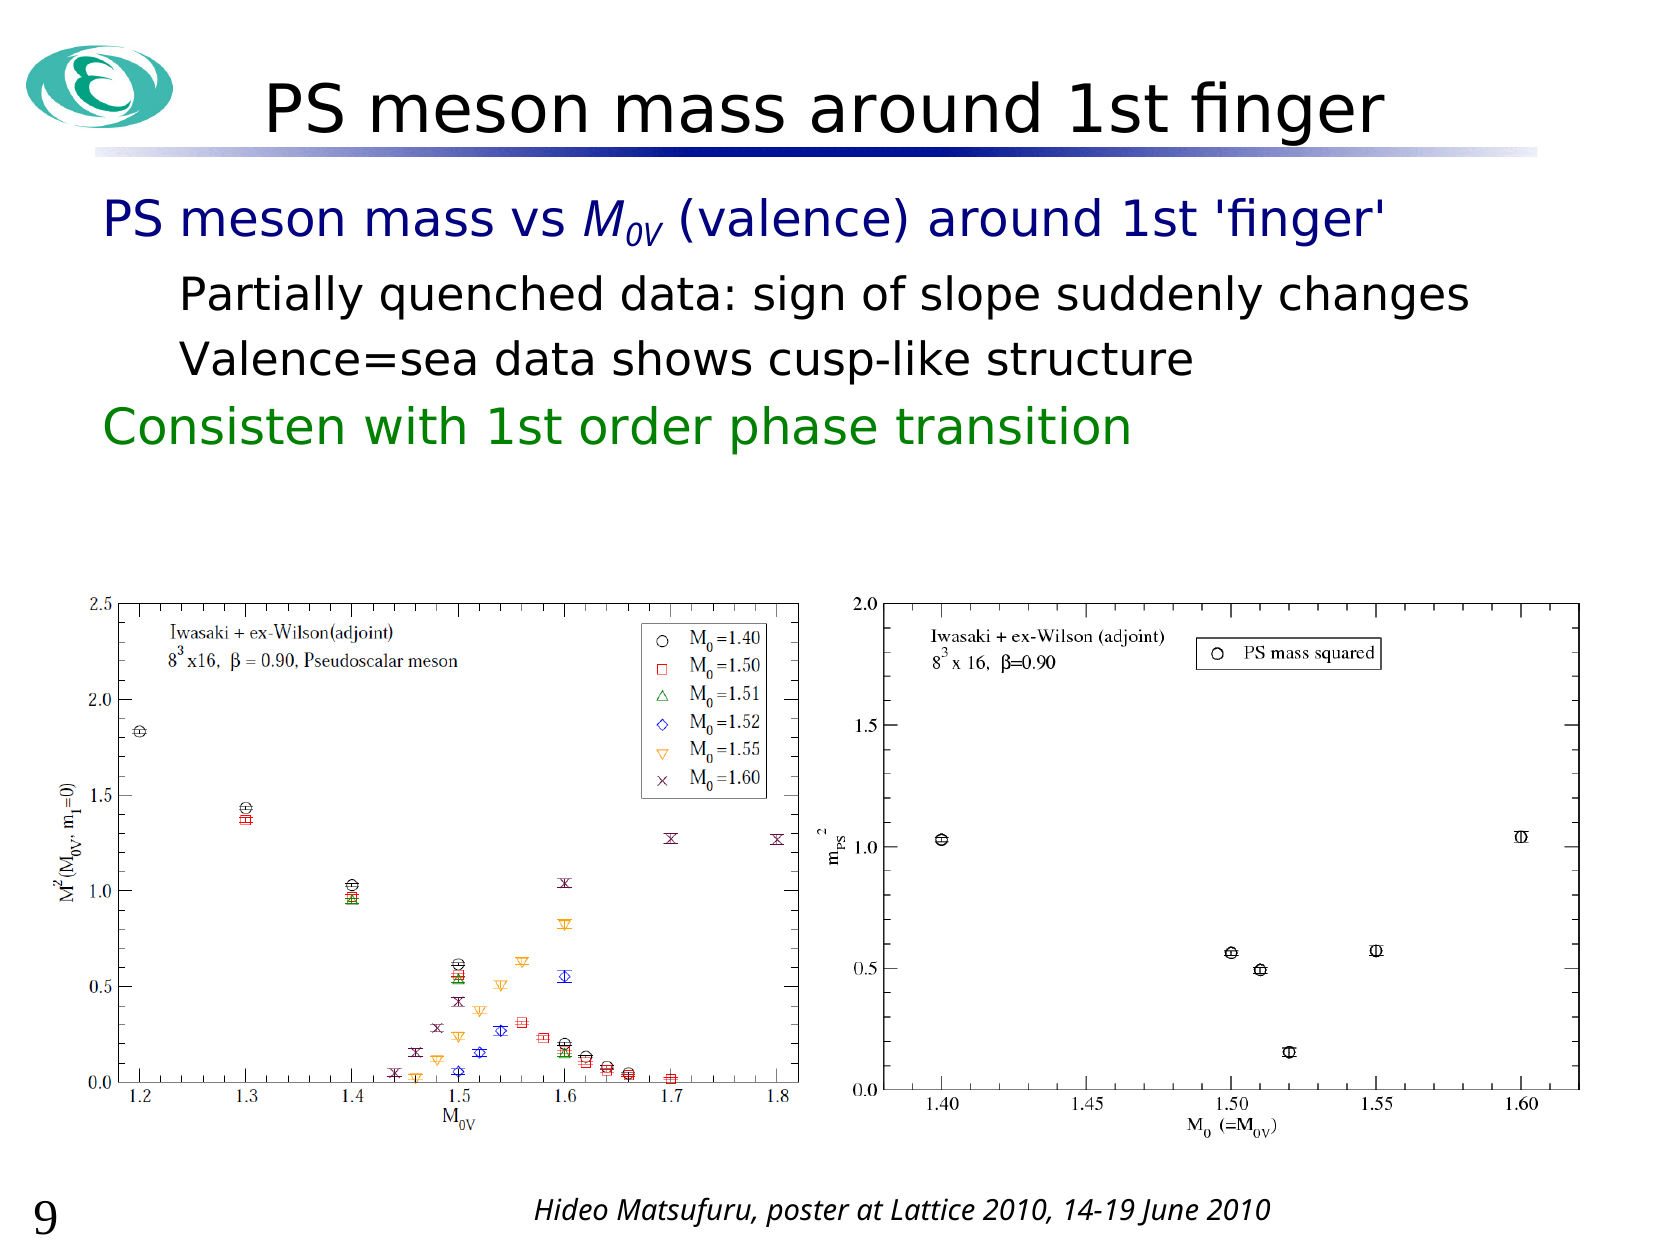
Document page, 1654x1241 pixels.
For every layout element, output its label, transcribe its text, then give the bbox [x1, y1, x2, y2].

picture [1450, 147, 1538, 157]
picture [95, 147, 201, 157]
picture [53, 591, 805, 1134]
list PS meson mass vs M0V (valence) around 1st 'finger' Partially quenched data: sign of slope suddenly changes Valence=sea data shows cusp-like structure Consisten with 1st order phase transition [84, 183, 1633, 1093]
picture [20, 37, 179, 136]
title PS meson mass around 1st finger [201, 56, 1450, 163]
picture [815, 595, 1581, 1141]
